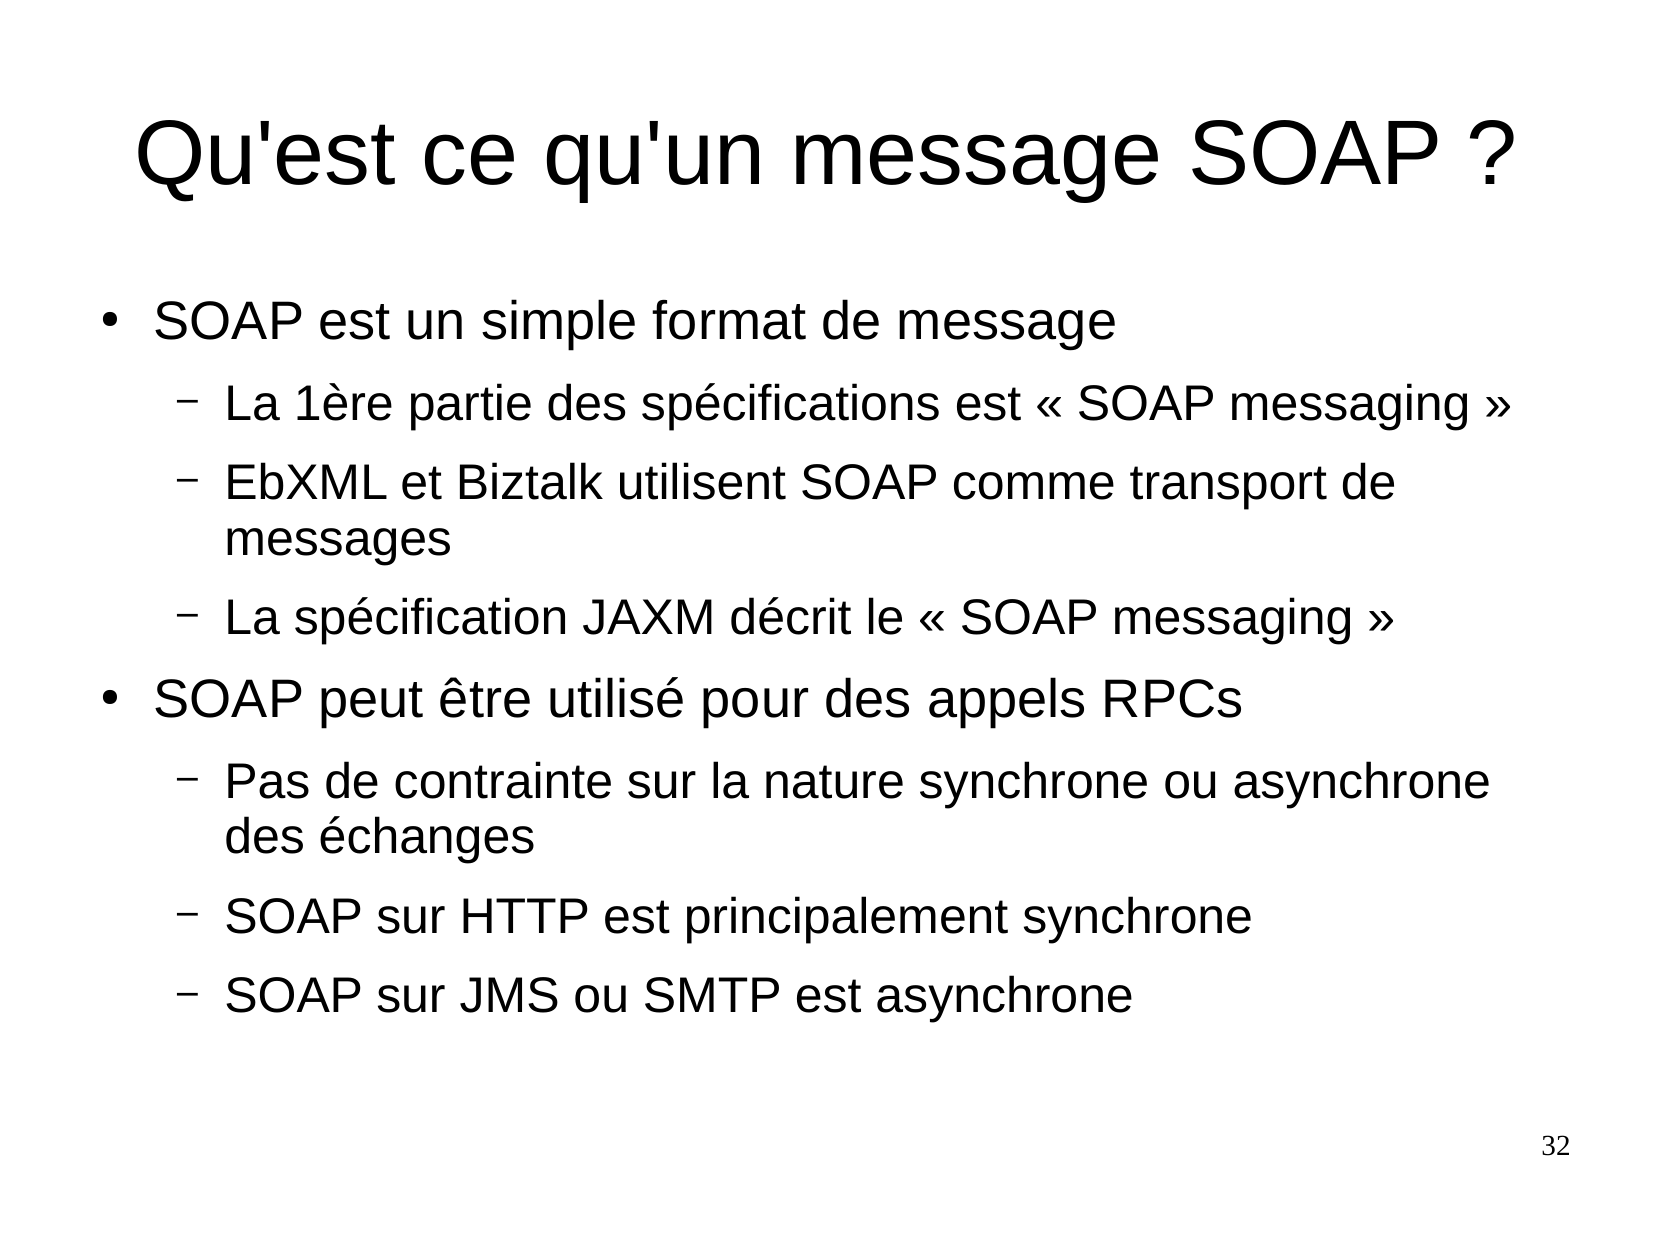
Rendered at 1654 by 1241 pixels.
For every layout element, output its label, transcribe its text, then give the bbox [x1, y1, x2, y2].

title Qu'est ce qu'un message SOAP ? [82, 56, 1571, 250]
list SOAP est un simple format de message La 1ère partie des spécifications est « SOAP messaging » EbXML et Biztalk utilisent SOAP comme transport de messages La spécification JAXM décrit le « SOAP messaging » SOAP peut être utilisé pour des appels RPCs Pas de contrainte sur la nature synchrone ou asynchrone des échanges SOAP sur HTTP est principalement synchrone SOAP sur JMS ou SMTP est asynchrone [82, 290, 1571, 1094]
